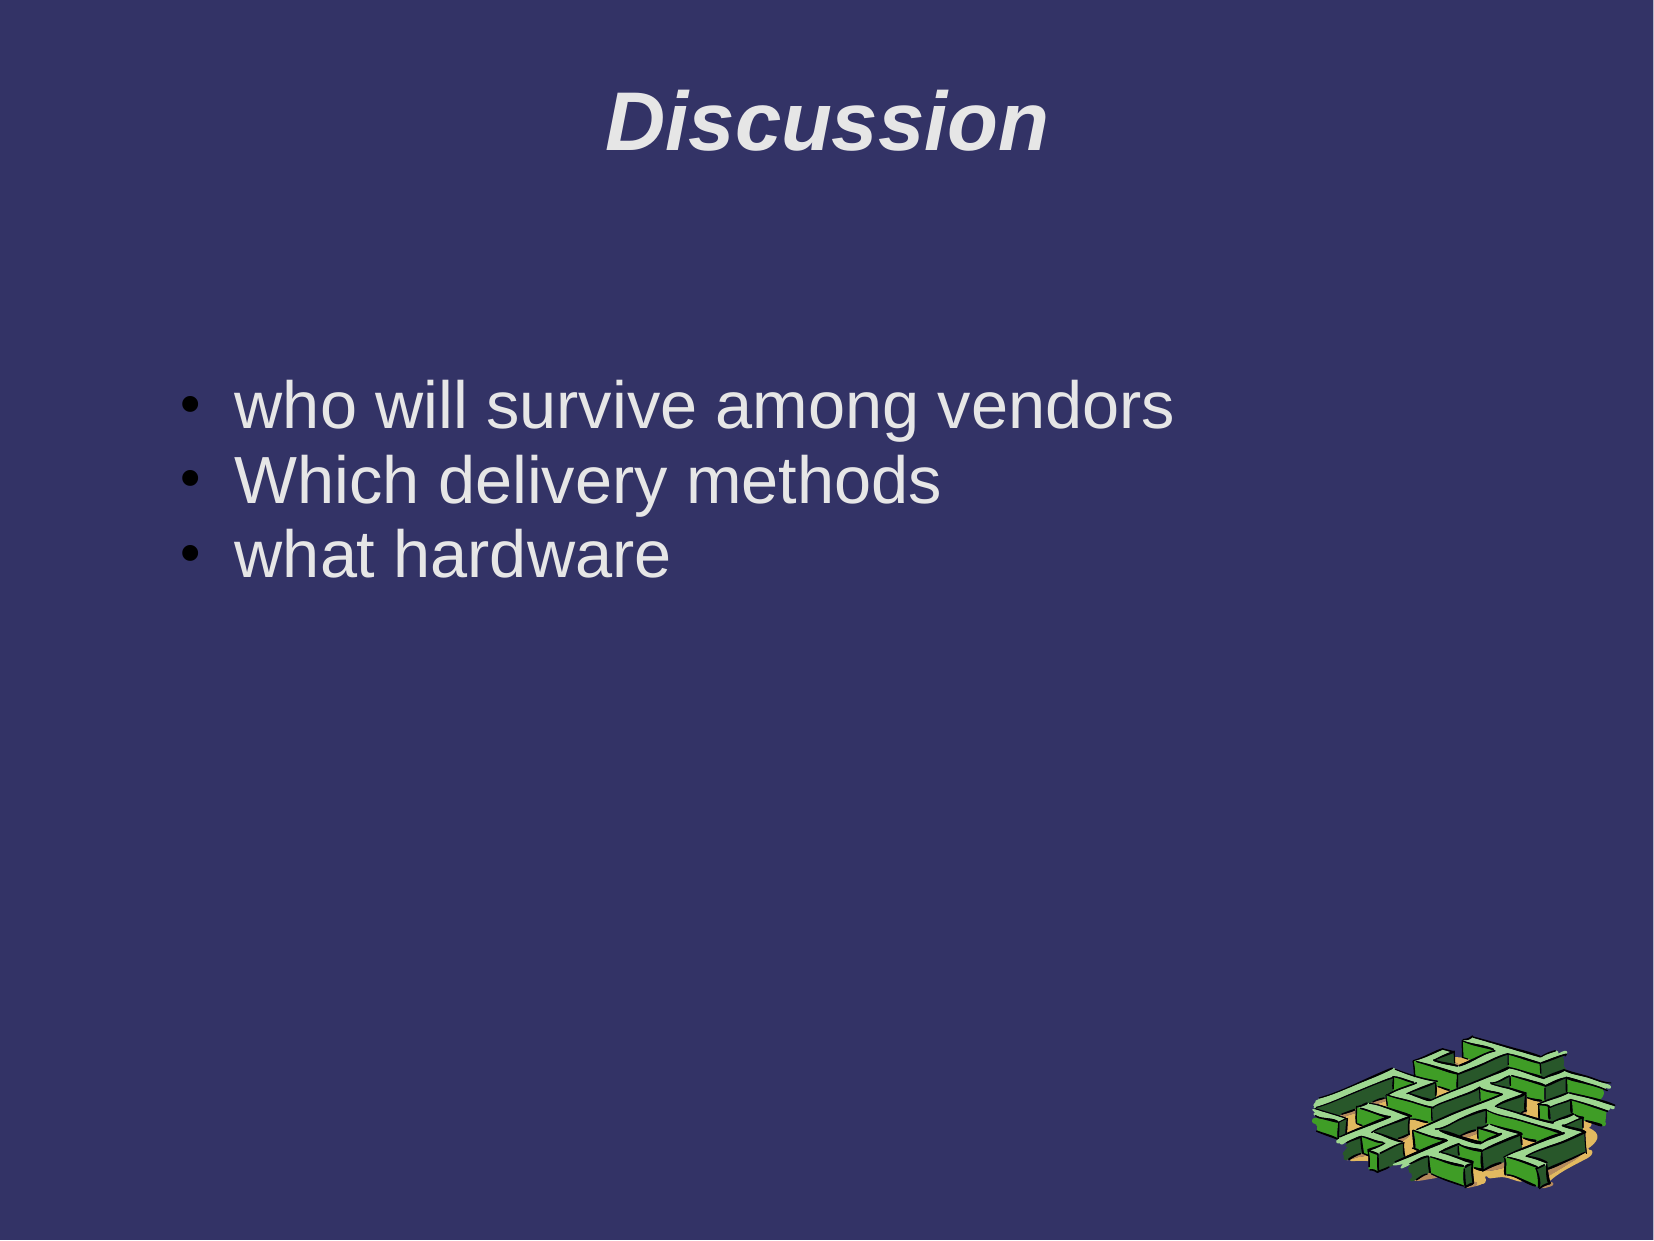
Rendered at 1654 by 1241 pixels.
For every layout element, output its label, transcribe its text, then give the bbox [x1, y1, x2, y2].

title Discussion [121, 26, 1534, 219]
list who will survive among vendors Which delivery methods what hardware [178, 364, 1570, 1136]
